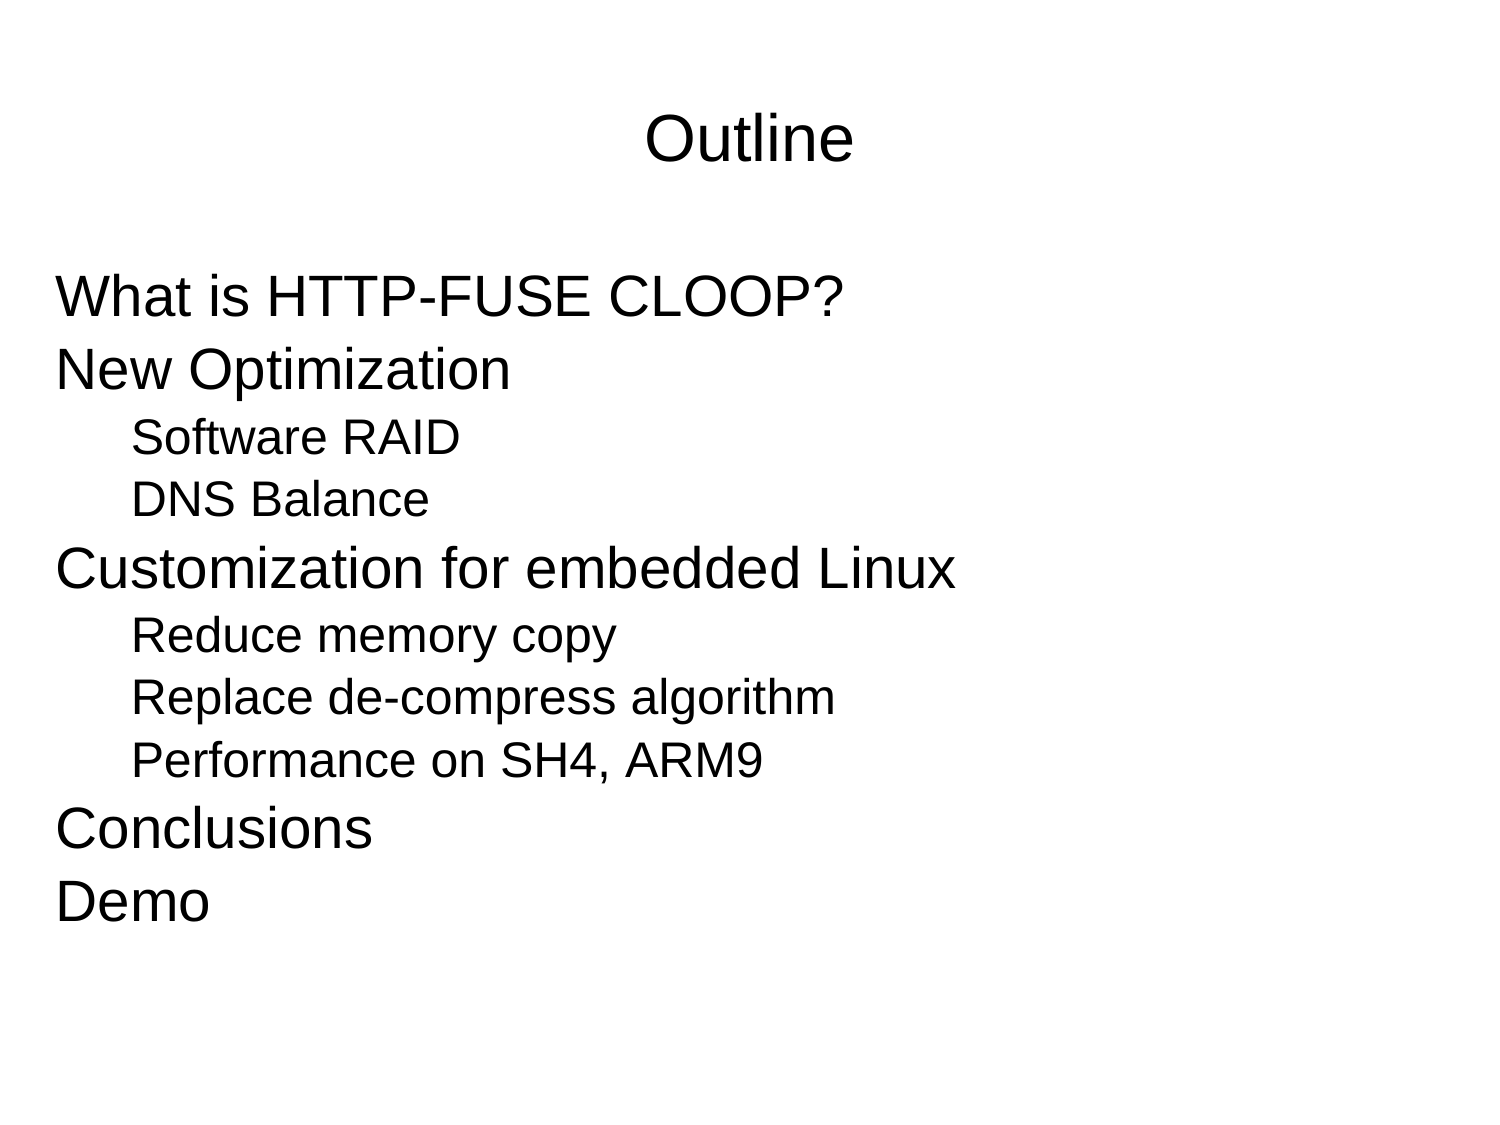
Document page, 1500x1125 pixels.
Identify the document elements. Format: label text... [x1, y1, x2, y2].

list What is HTTP-FUSE CLOOP? New Optimization Software RAID DNS Balance Customization for embedded Linux Reduce memory copy Replace de-compress algorithm Performance on SH4, ARM9 Conclusions Demo [41, 262, 1459, 1011]
title Outline [75, 45, 1426, 233]
